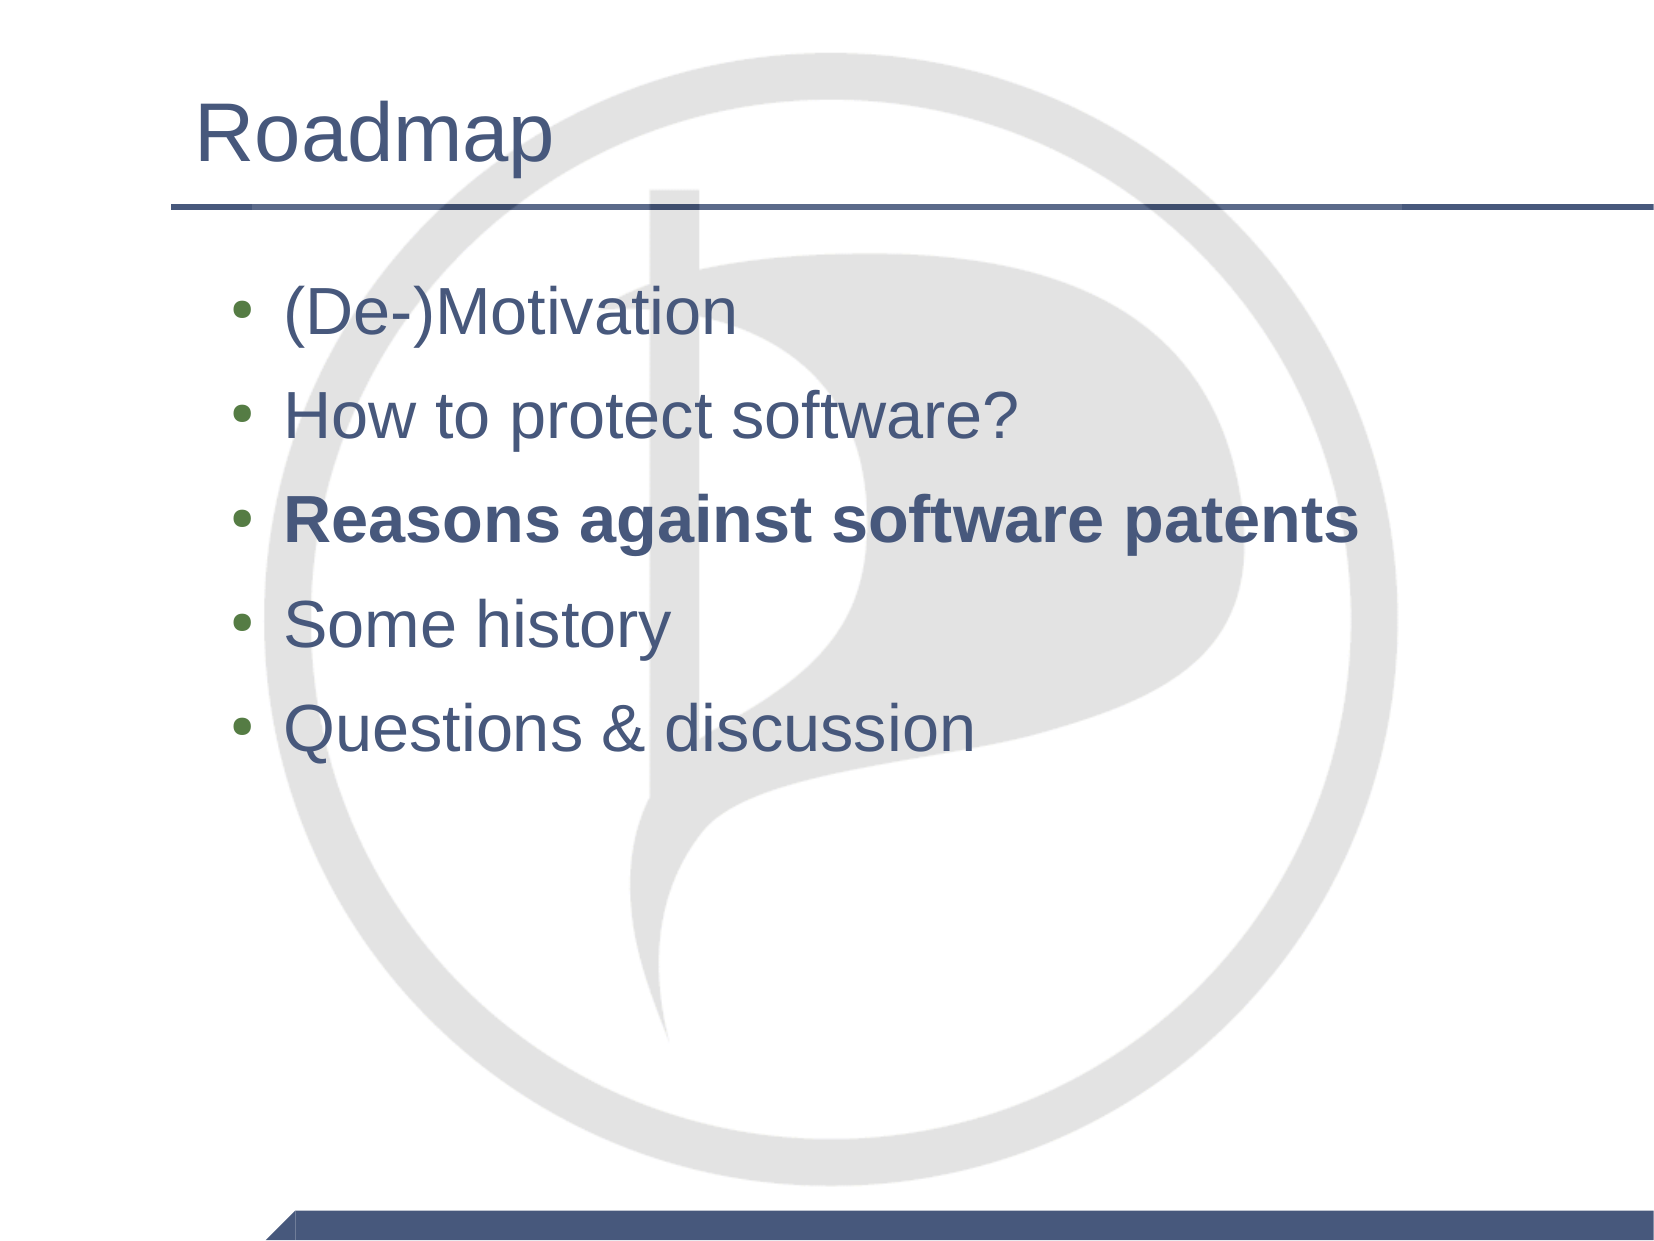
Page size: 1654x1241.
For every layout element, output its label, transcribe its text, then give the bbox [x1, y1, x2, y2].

list (De-)Motivation How to protect software? Reasons against software patents Some history Questions & discussion [212, 274, 1595, 1093]
title Roadmap [194, 29, 1530, 237]
